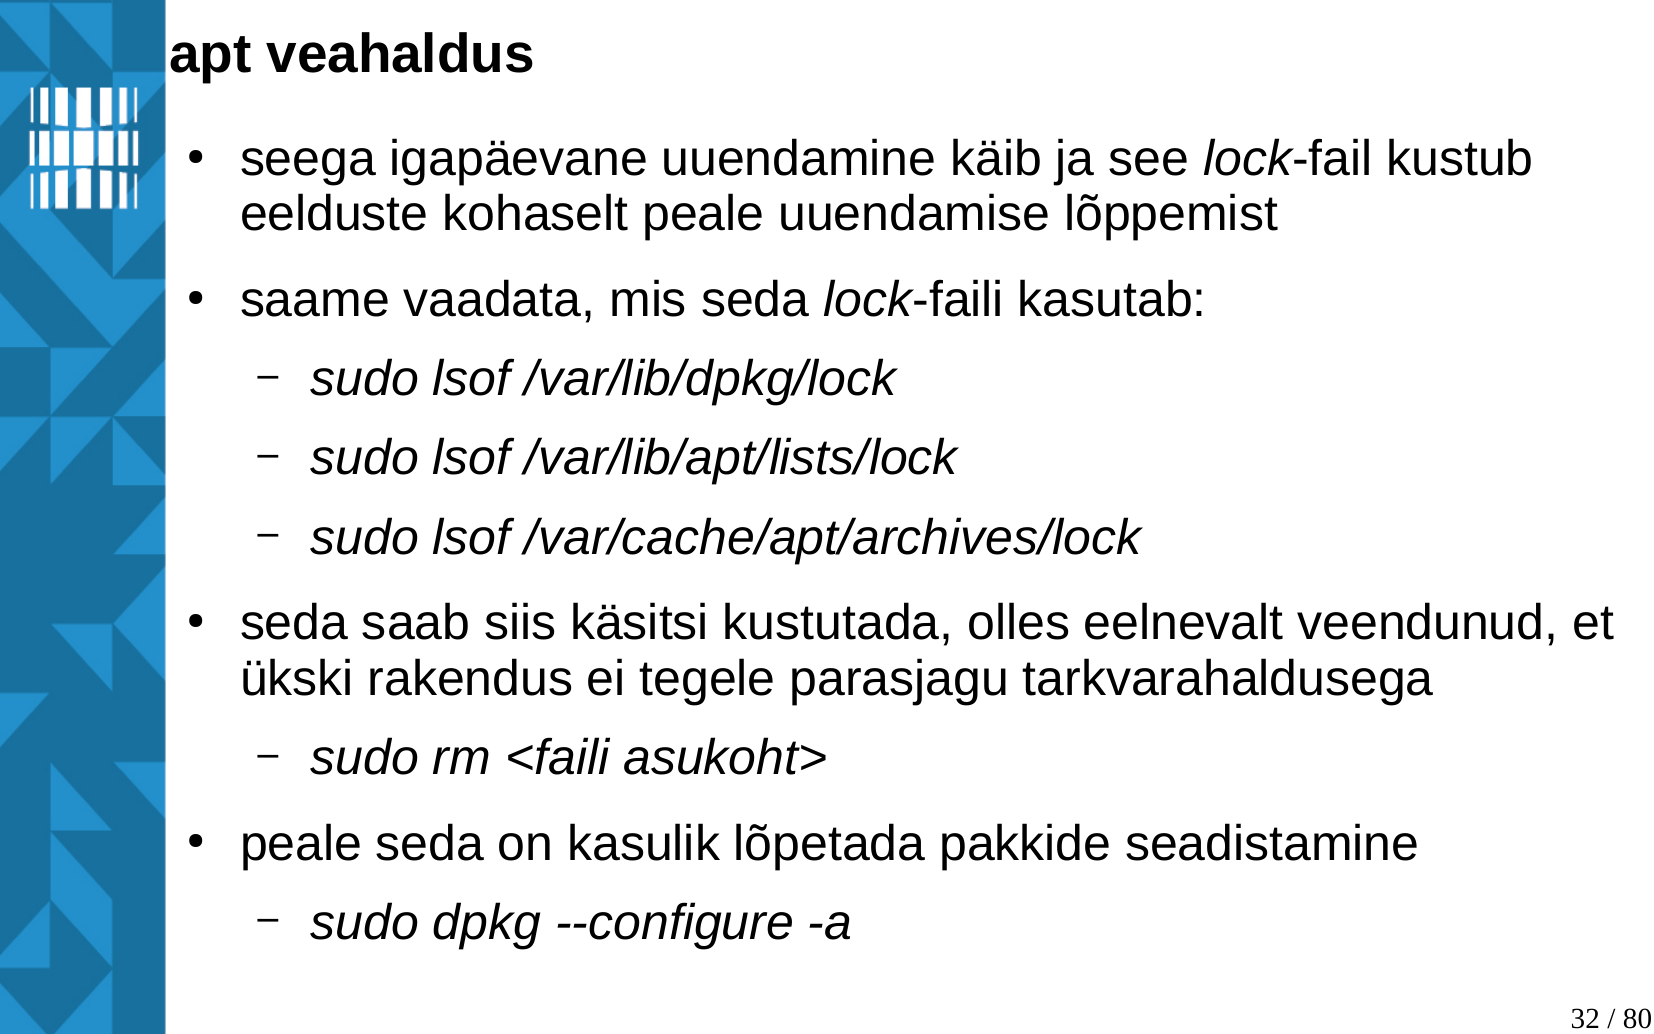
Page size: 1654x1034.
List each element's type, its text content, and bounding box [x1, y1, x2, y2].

list seega igapäevane uuendamine käib ja see lock-fail kustub eelduste kohaselt peale uuendamise lõppemist saame vaadata, mis seda lock-faili kasutab: sudo lsof /var/lib/dpkg/lock sudo lsof /var/lib/apt/lists/lock sudo lsof /var/cache/apt/archives/lock seda saab siis käsitsi kustutada, olles eelnevalt veendunud, et ükski rakendus ei tegele parasjagu tarkvarahaldusega sudo rm <faili asukoht> peale seda on kasulik lõpetada pakkide seadistamine sudo dpkg --configure -a [169, 129, 1630, 997]
title apt veahaldus [169, 11, 1571, 95]
